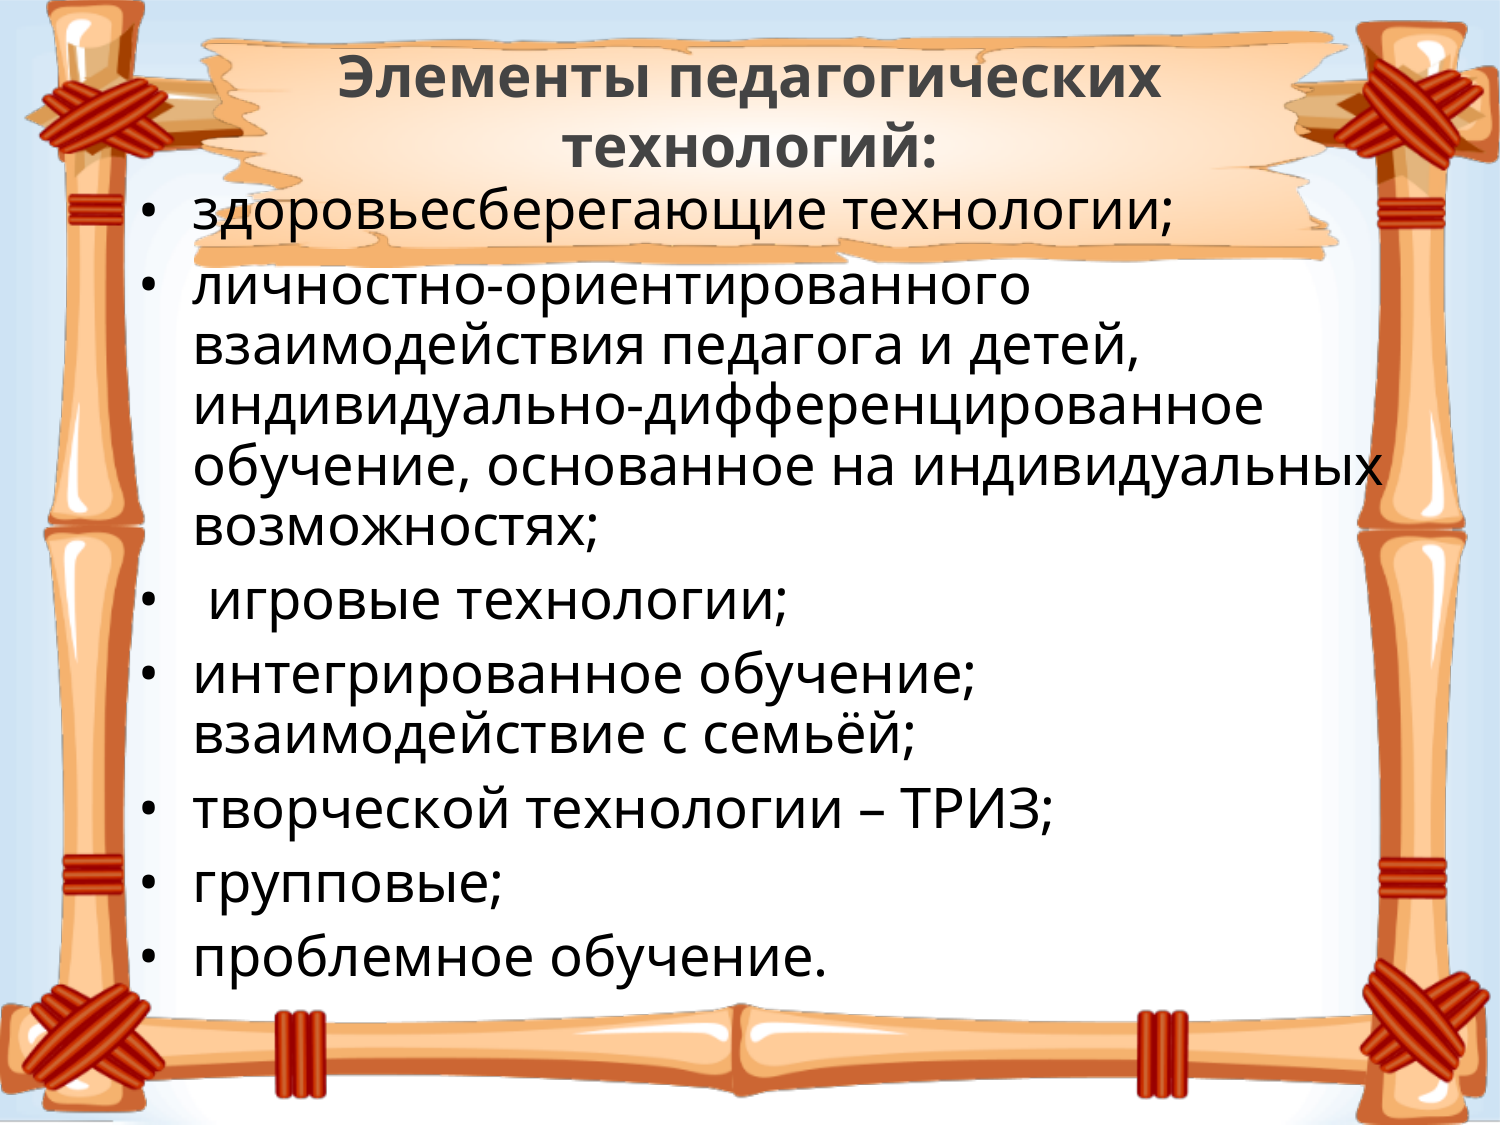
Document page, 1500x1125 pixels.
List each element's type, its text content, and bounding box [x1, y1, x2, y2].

title Элементы педагогических технологий: [206, 45, 1294, 173]
list здоровьесберегающие технологии; личностно-ориентированного взаимодействия педагога и детей, индивидуально-дифференцированное обучение, основанное на индивидуальных возможностях; игровые технологии; интегрированное обучение; взаимодействие с семьёй; творческой технологии – ТРИЗ; групповые; проблемное обучение. [123, 174, 1424, 1000]
picture [0, 0, 1500, 1125]
